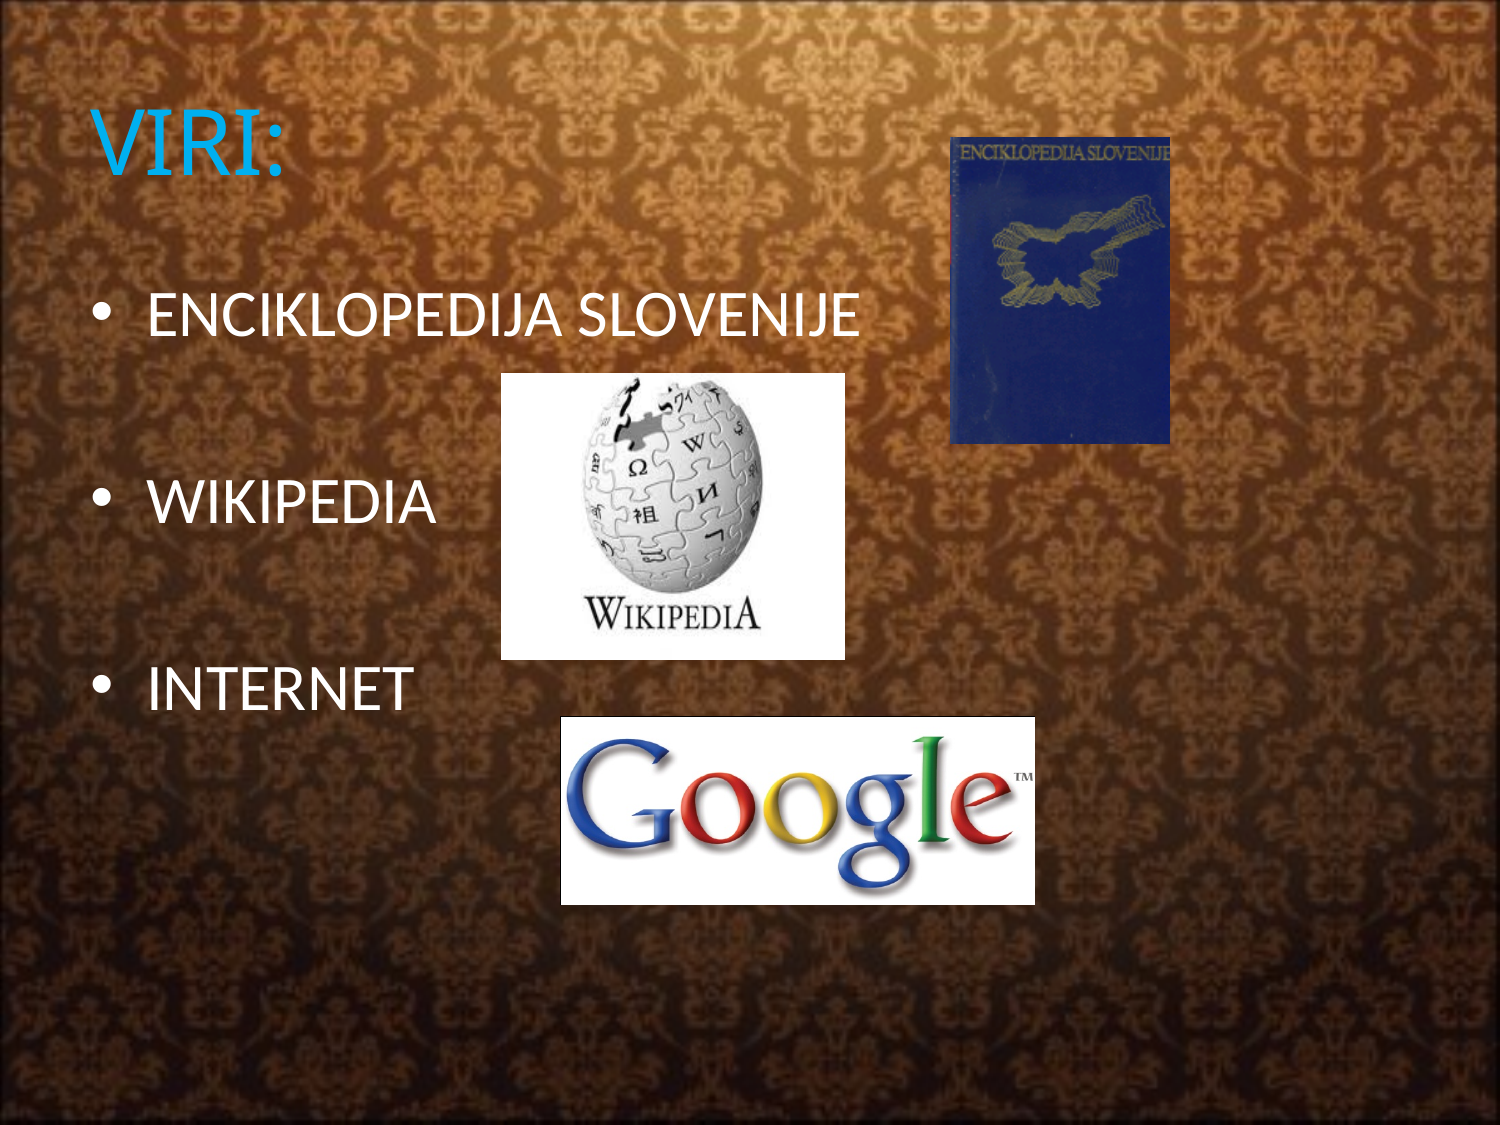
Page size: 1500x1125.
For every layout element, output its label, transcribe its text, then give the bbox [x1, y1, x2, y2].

picture [0, 0, 1500, 1125]
title VIRI: [75, 45, 1425, 233]
list ENCIKLOPEDIJA SLOVENIJE WIKIPEDIA INTERNET [75, 262, 1425, 1005]
